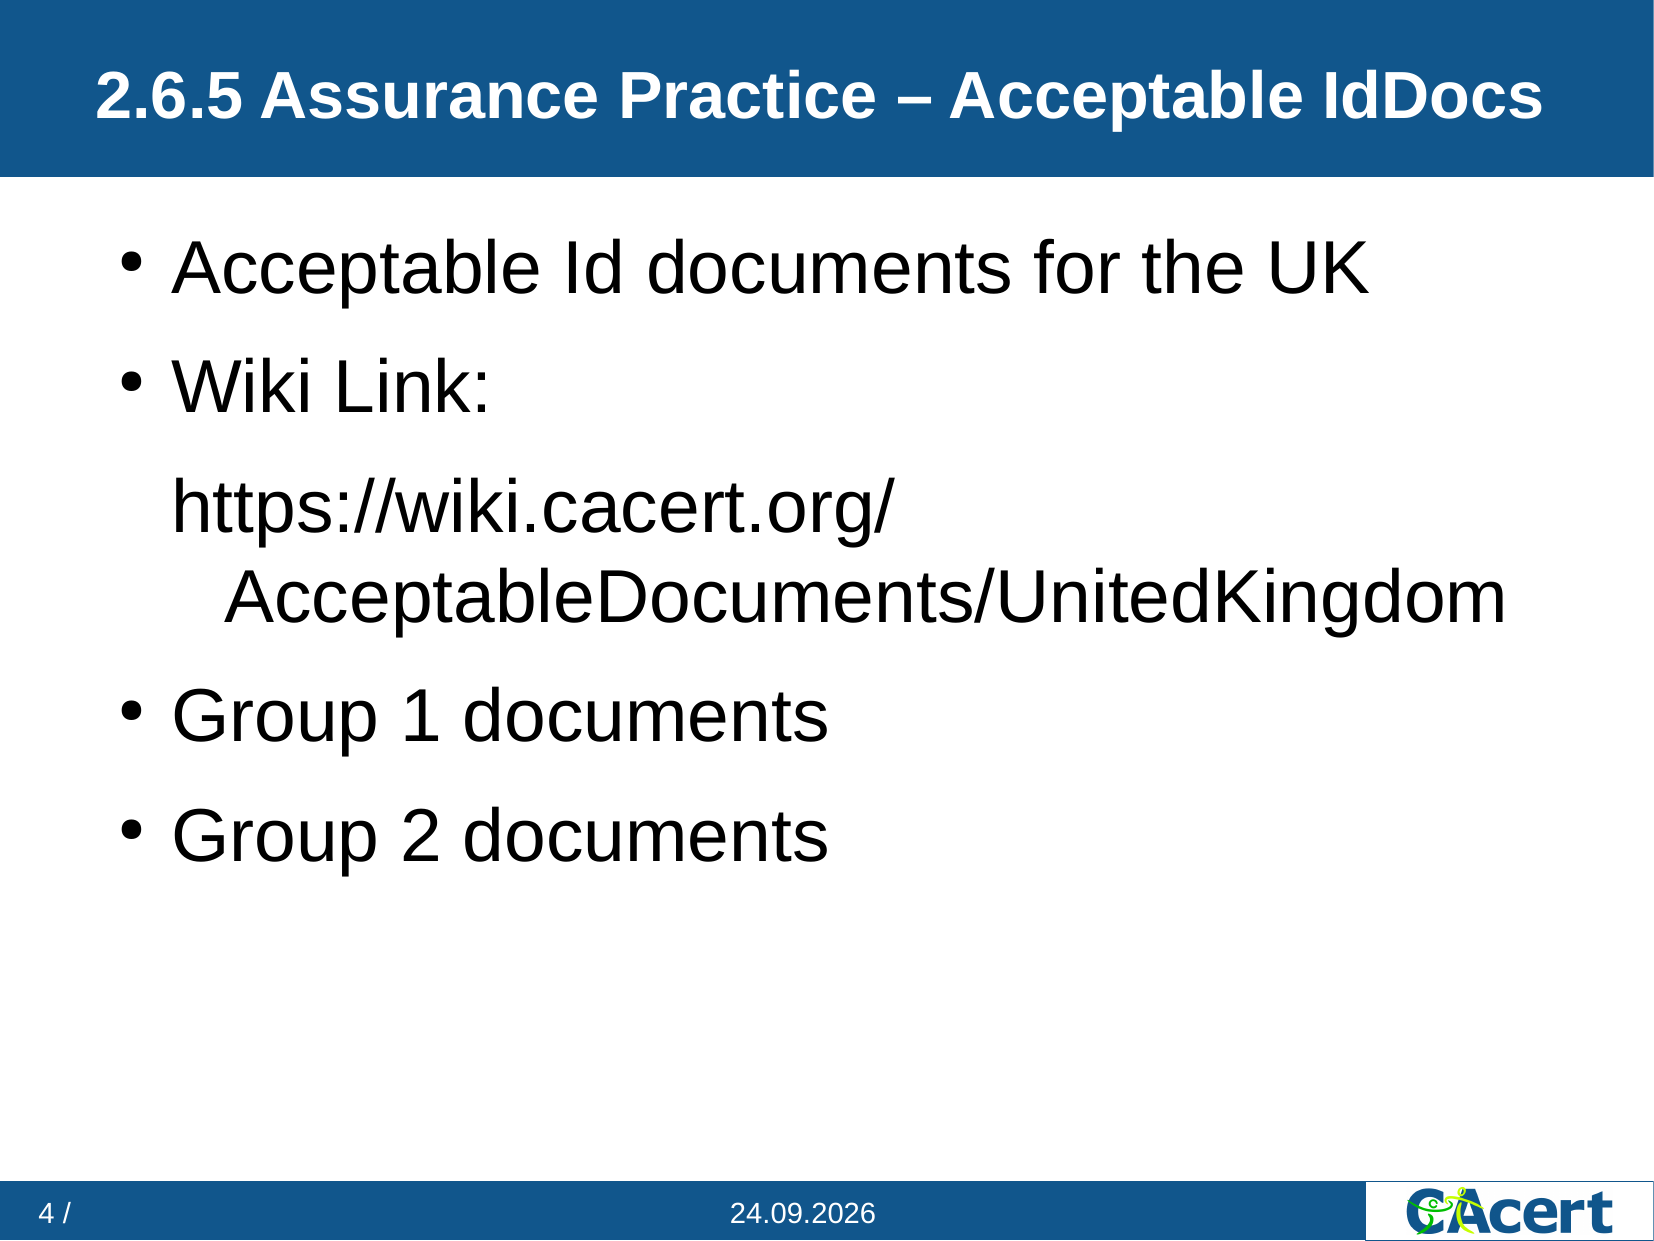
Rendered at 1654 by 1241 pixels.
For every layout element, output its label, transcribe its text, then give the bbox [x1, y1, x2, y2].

title 2.6.5 Assurance Practice – Acceptable IdDocs [76, 51, 1565, 132]
list Acceptable Id documents for the UK Wiki Link: https://wiki.cacert.org/ AcceptableDocuments/UnitedKingdom Group 1 documents Group 2 documents [82, 218, 1571, 996]
picture [1406, 1186, 1613, 1235]
